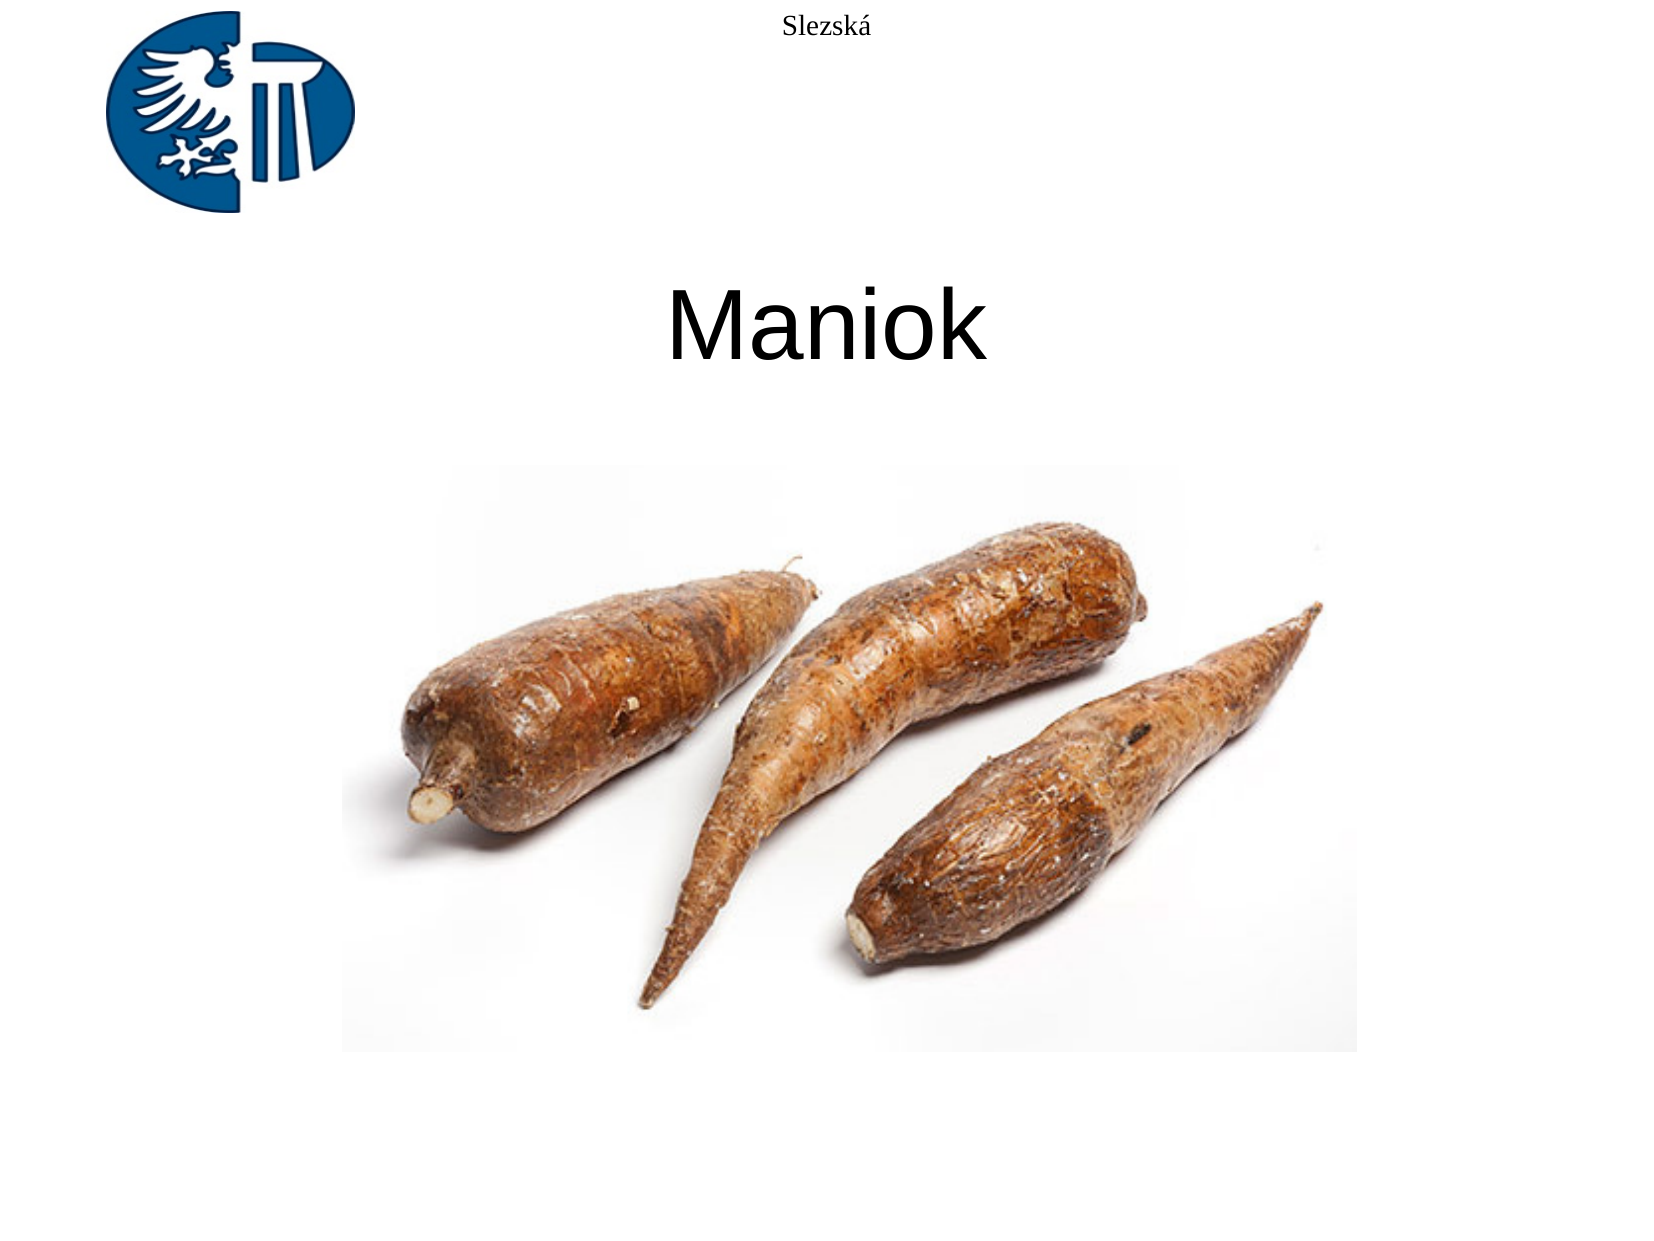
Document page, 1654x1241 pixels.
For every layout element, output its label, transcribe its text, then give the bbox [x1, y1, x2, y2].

picture [342, 491, 1357, 1052]
title Maniok [82, 159, 1571, 491]
picture [106, 11, 355, 159]
